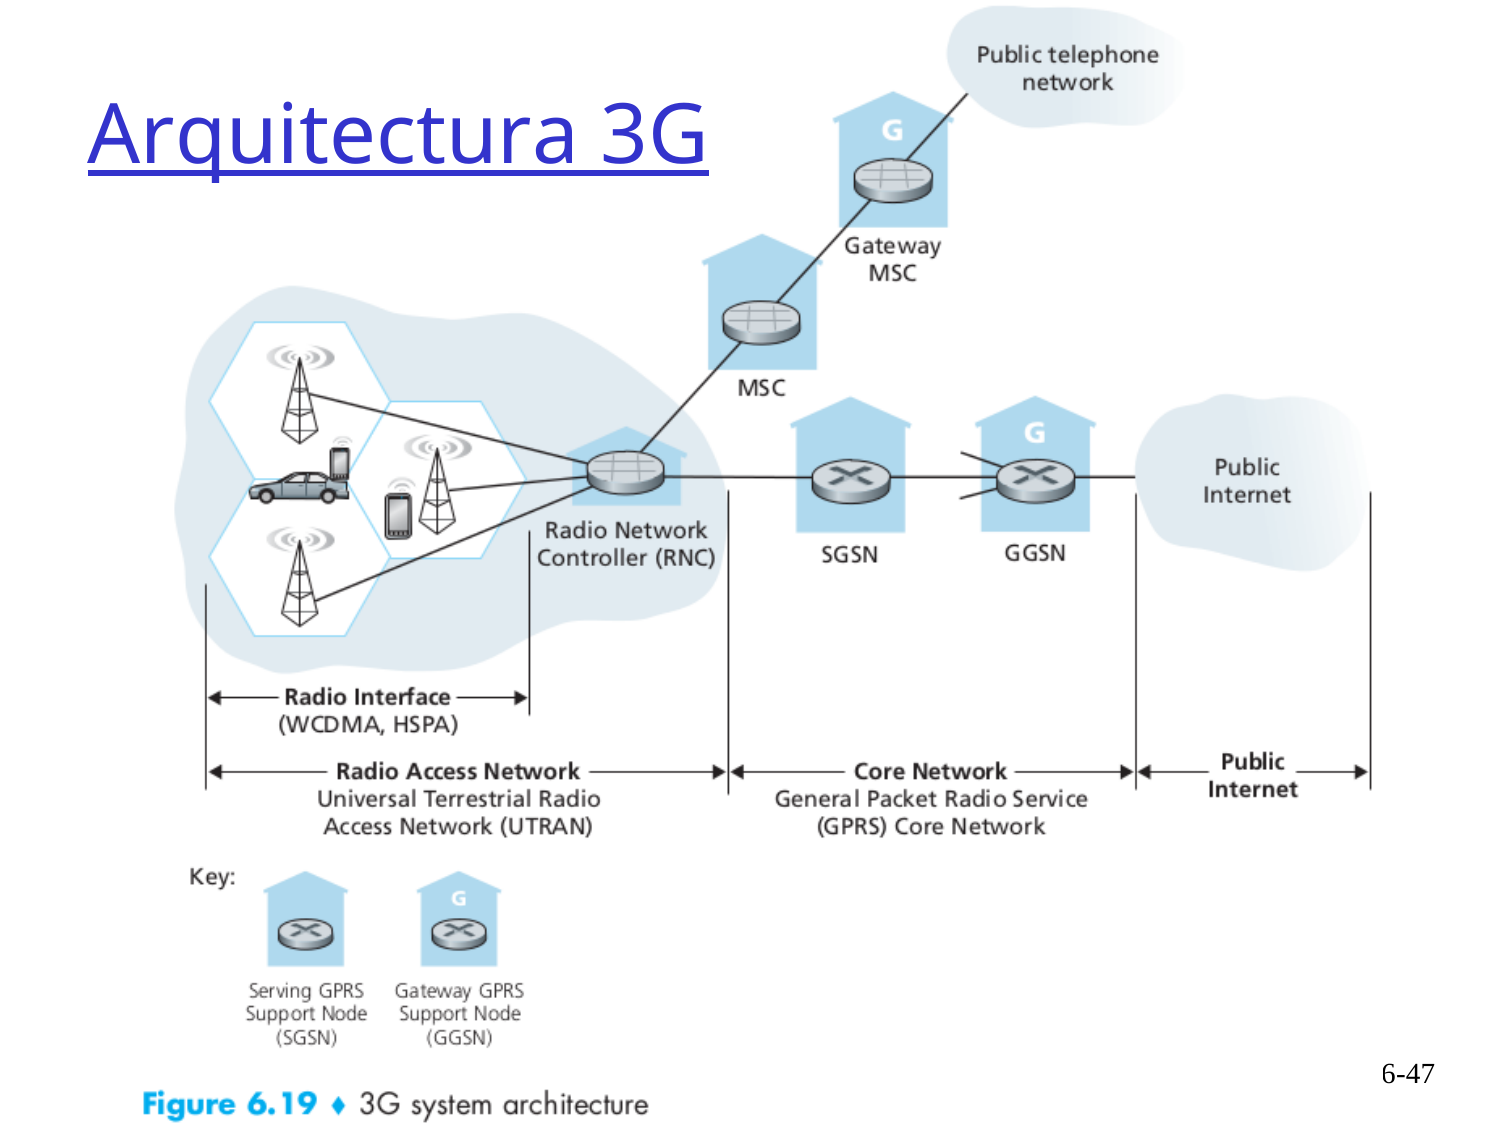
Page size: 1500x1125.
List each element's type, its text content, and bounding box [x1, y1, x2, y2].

title Arquitectura 3G [87, 23, 1363, 239]
picture [131, 3, 1383, 1125]
